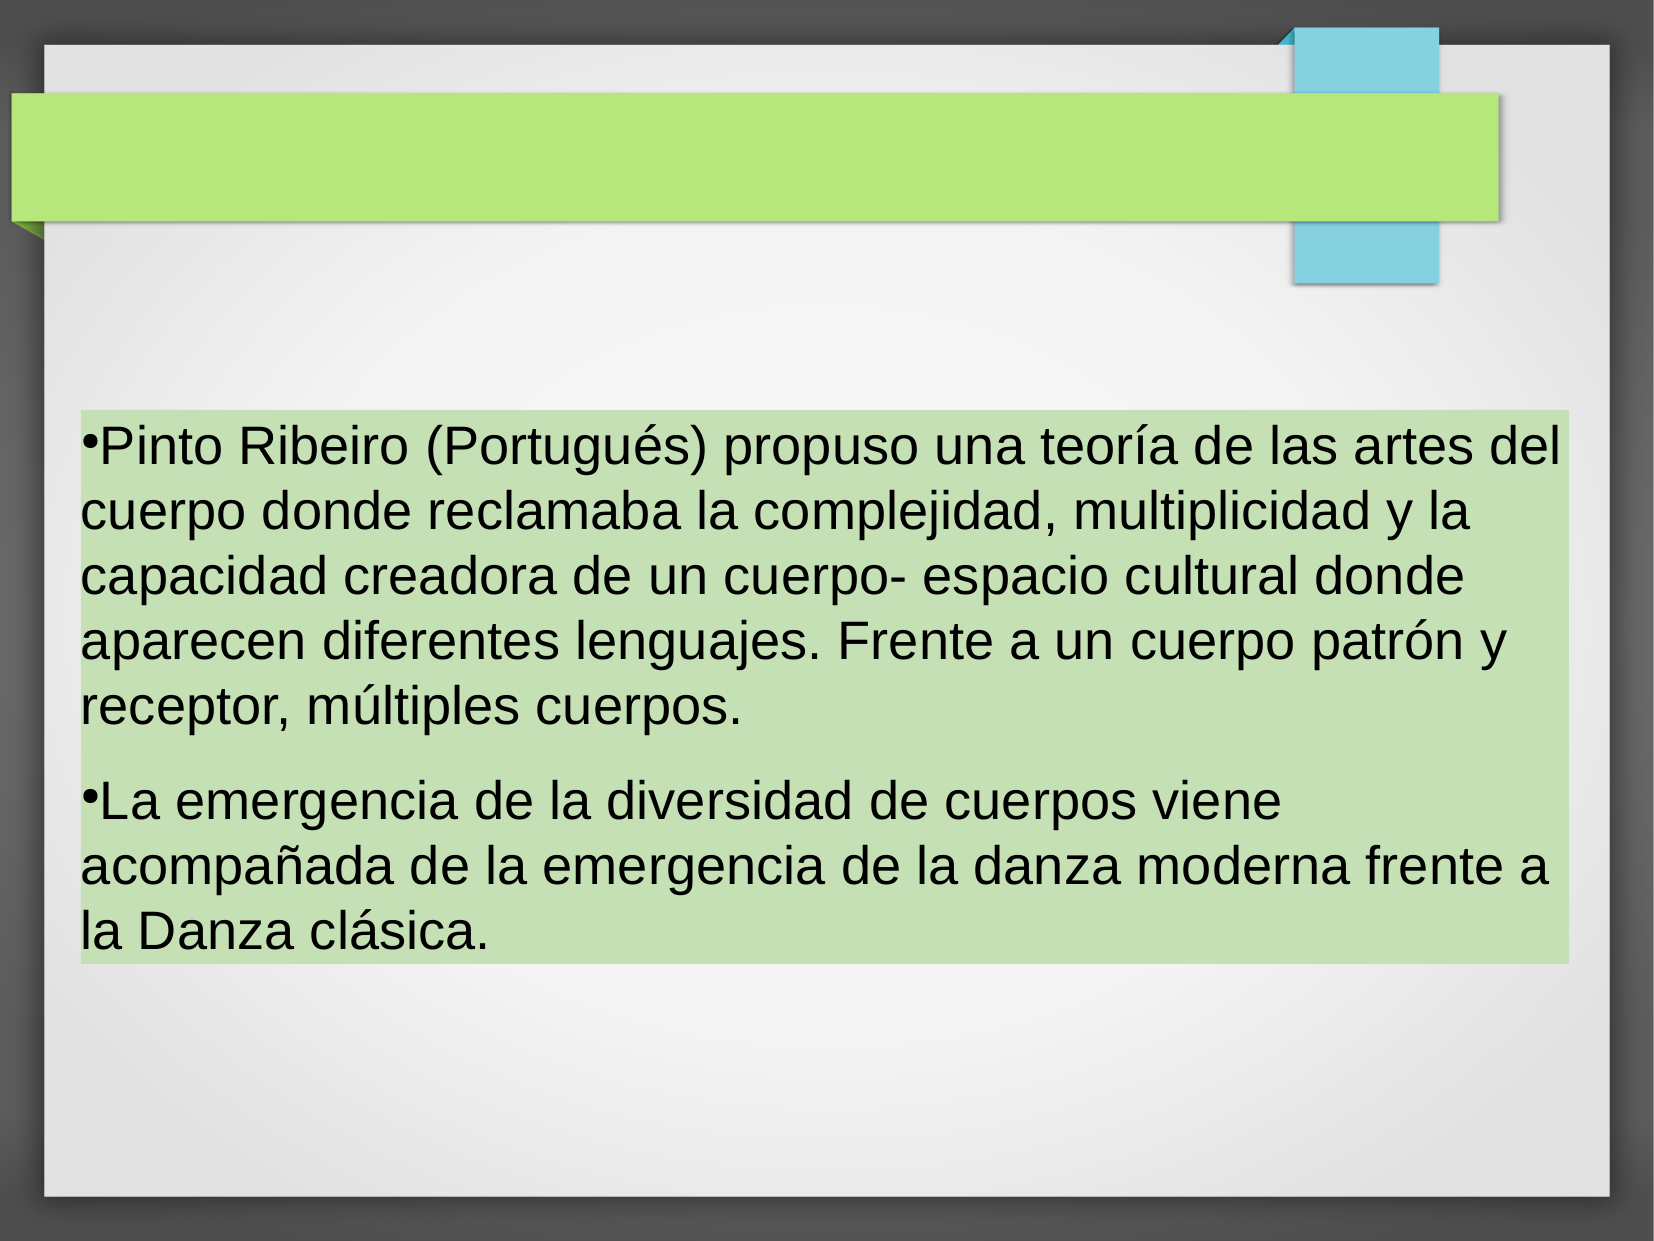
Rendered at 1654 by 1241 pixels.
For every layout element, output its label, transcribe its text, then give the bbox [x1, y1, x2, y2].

list Pinto Ribeiro (Portugués) propuso una teoría de las artes del cuerpo donde reclamaba la complejidad, multiplicidad y la capacidad creadora de un cuerpo- espacio cultural donde aparecen diferentes lenguajes. Frente a un cuerpo patrón y receptor, múltiples cuerpos. La emergencia de la diversidad de cuerpos viene acompañada de la emergencia de la danza moderna frente a la Danza clásica. [80, 409, 1569, 964]
